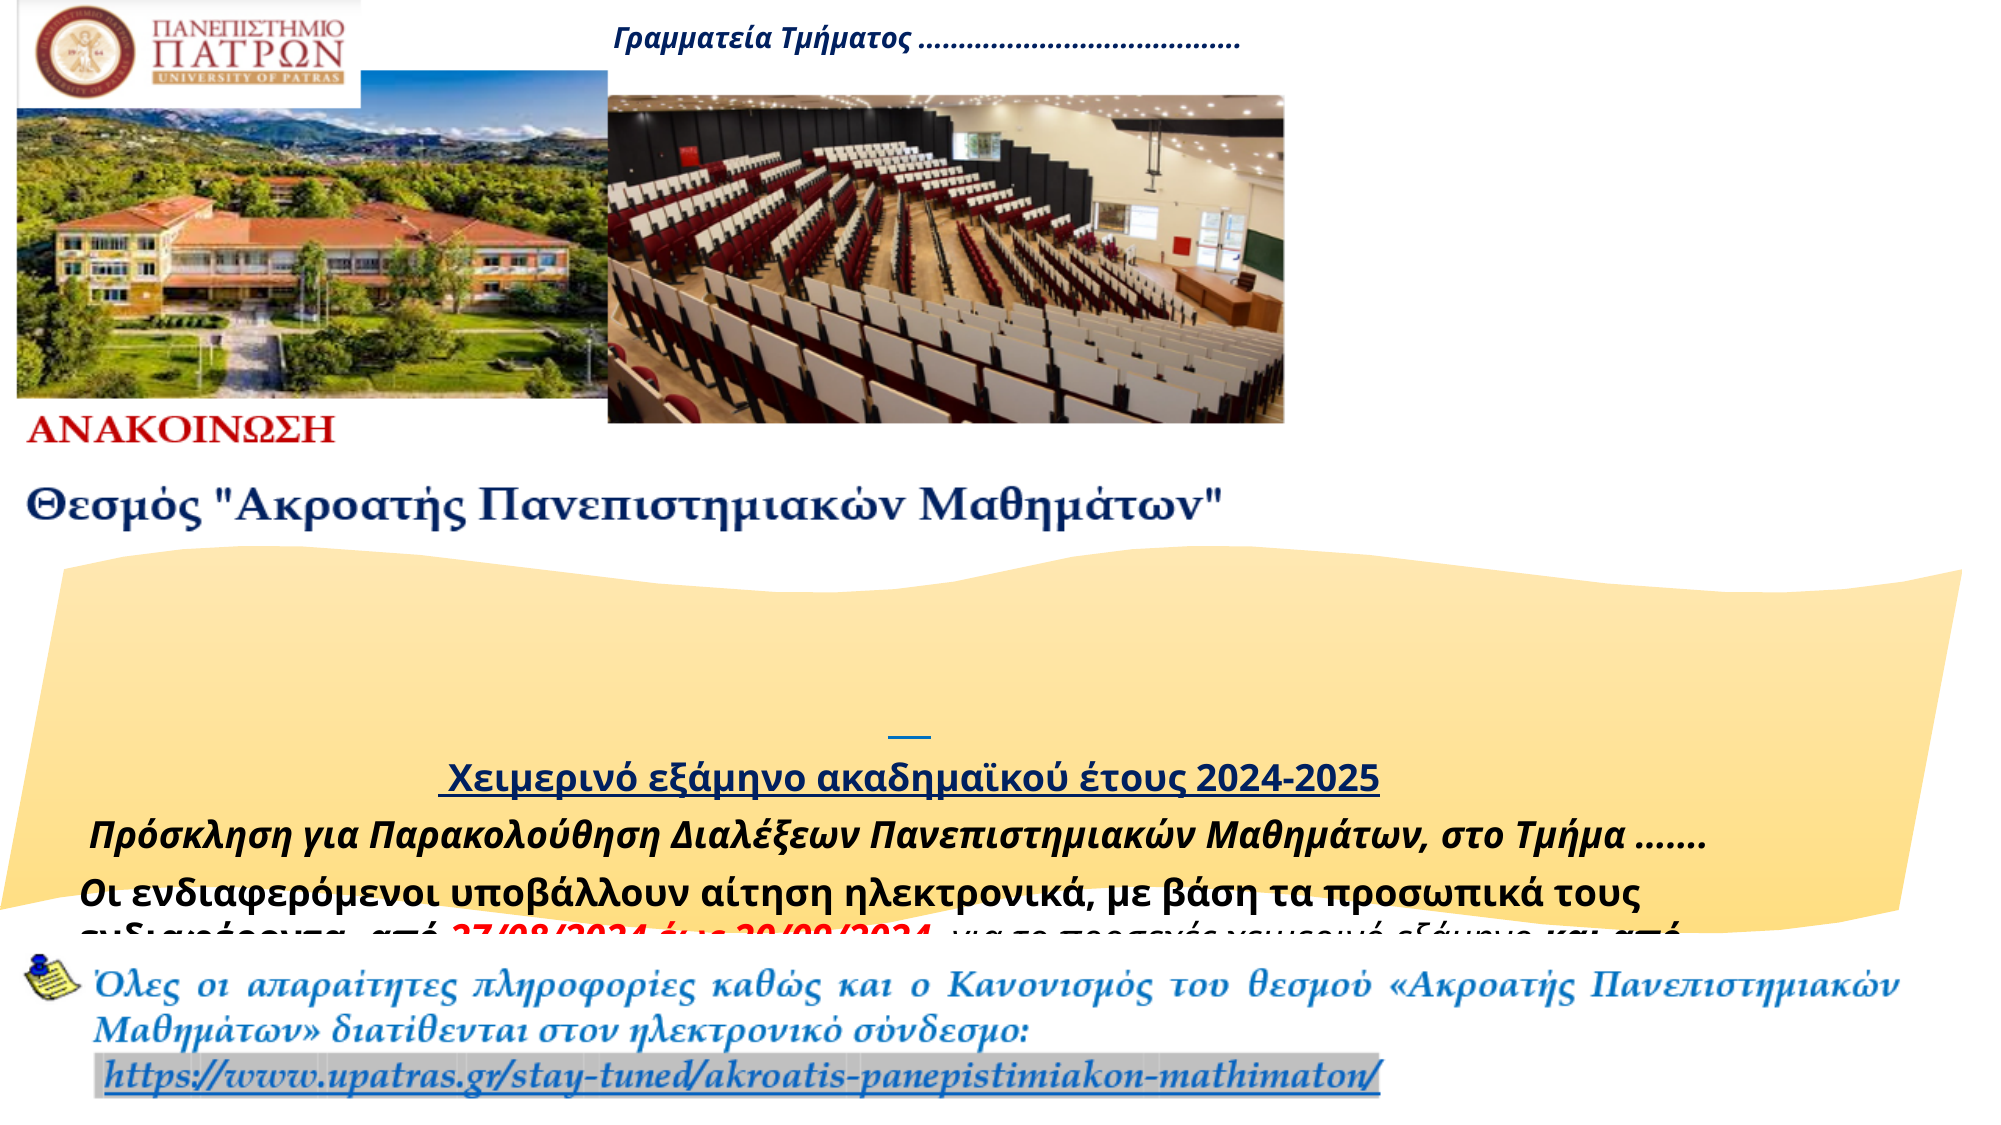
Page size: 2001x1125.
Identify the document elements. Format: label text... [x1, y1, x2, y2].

picture [3, 934, 1972, 1116]
text_box Χειμερινό εξάμηνο ακαδημαϊκού έτους 2024-2025 Πρόσκληση για Παρακολούθηση Διαλέξεων Πανεπιστημιακών Μαθημάτων, στο Τμήμα ……. Οι ενδιαφερόμενοι υποβάλλουν αίτηση ηλεκτρονικά, με βάση τα προσωπικά τους ενδιαφέροντα, από 27/08/2024 έως 20/09/2024, για το προσεχές χειμερινό εξάμηνο και από 13/01/2025 έως 07/02/2025 για το εαρινό εξάμηνο, στο σύνδεσμο: http://auditor.upatras.gr/ [0, 545, 1963, 934]
text_box Γραμματεία Τμήματος …………………………………. [598, 12, 1976, 63]
picture [0, 0, 1976, 533]
